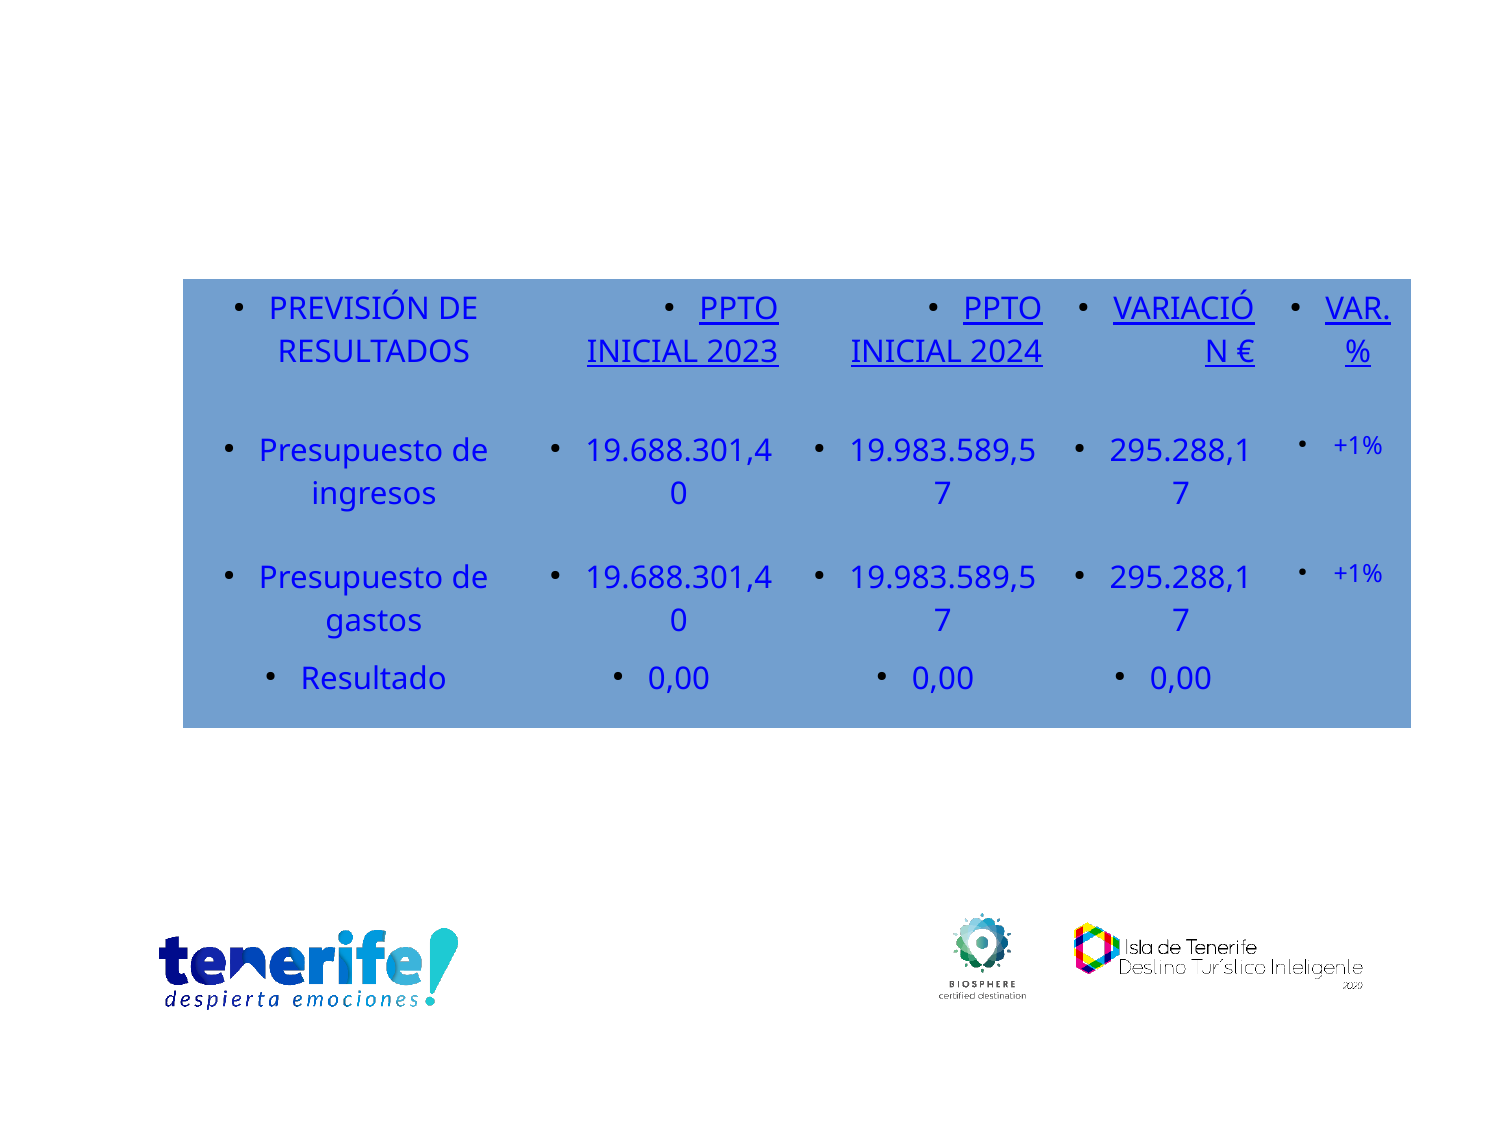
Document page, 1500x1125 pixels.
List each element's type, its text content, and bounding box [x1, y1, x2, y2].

table_cell Presupuesto de gastos [183, 548, 529, 648]
table_header VAR. % [1270, 279, 1411, 421]
table_cell 295.288,17 [1057, 421, 1270, 548]
table_header VARIACIÓN € [1057, 279, 1270, 421]
table_cell 0,00 [793, 648, 1057, 728]
table_cell 19.983.589,57 [793, 548, 1057, 648]
picture [918, 904, 1046, 1010]
table_cell 0,00 [1057, 648, 1270, 728]
table_cell [1270, 648, 1411, 728]
table_header PPTO INICIAL 2024 [793, 279, 1057, 421]
table_cell +1% [1270, 548, 1411, 648]
picture [1074, 922, 1363, 992]
table_cell 19.688.301,40 [529, 548, 793, 648]
table_cell Presupuesto de ingresos [183, 421, 529, 548]
table_cell 295.288,17 [1057, 548, 1270, 648]
table_cell +1% [1270, 421, 1411, 548]
table_header PPTO INICIAL 2023 [529, 279, 793, 421]
table_cell 19.688.301,40 [529, 421, 793, 548]
table_cell 0,00 [529, 648, 793, 728]
table_header PREVISIÓN DE RESULTADOS [183, 279, 529, 421]
picture [159, 928, 458, 1010]
table_cell 19.983.589,57 [793, 421, 1057, 548]
table_cell Resultado [183, 648, 529, 728]
